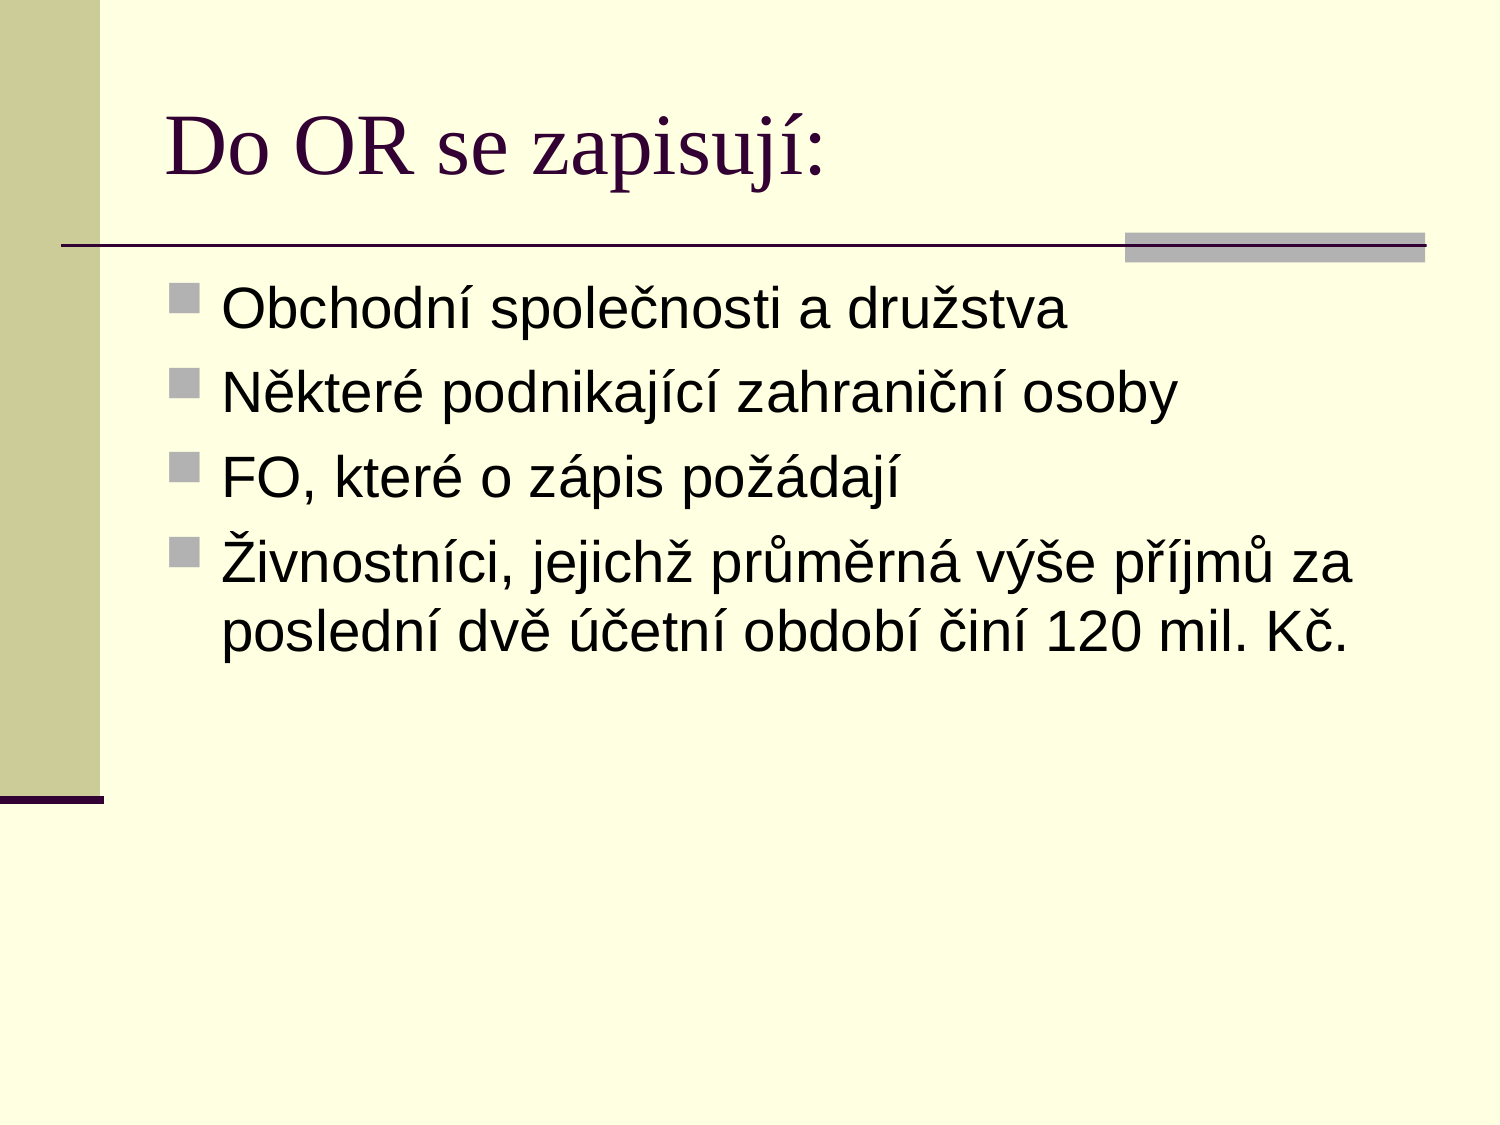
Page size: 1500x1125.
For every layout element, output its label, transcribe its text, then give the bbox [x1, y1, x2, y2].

list Obchodní společnosti a družstva Některé podnikající zahraniční osoby FO, které o zápis požádají Živnostníci, jejichž průměrná výše příjmů za poslední dvě účetní období činí 120 mil. Kč. [150, 262, 1426, 1006]
title Do OR se zapisují: [150, 45, 1426, 234]
